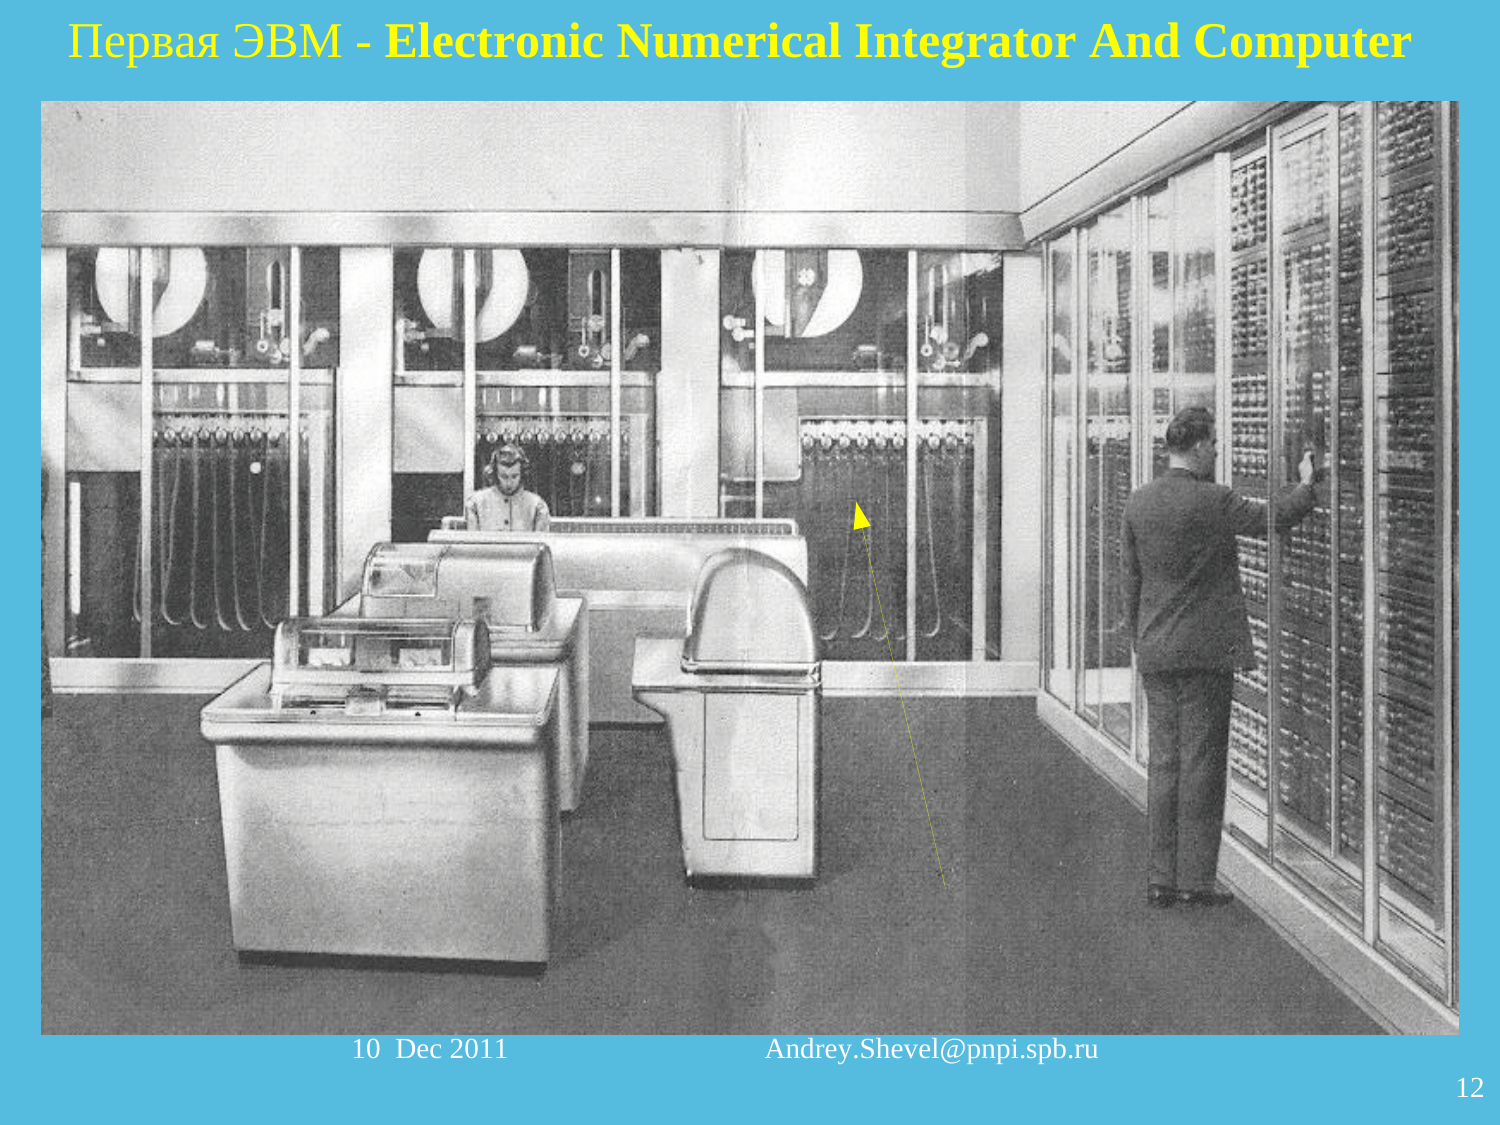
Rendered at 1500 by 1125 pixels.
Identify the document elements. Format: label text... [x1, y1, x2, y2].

chart [41, 101, 1459, 1035]
text_box Первая ЭВМ - Electronic Numerical Integrator And Computer [52, 0, 1454, 76]
